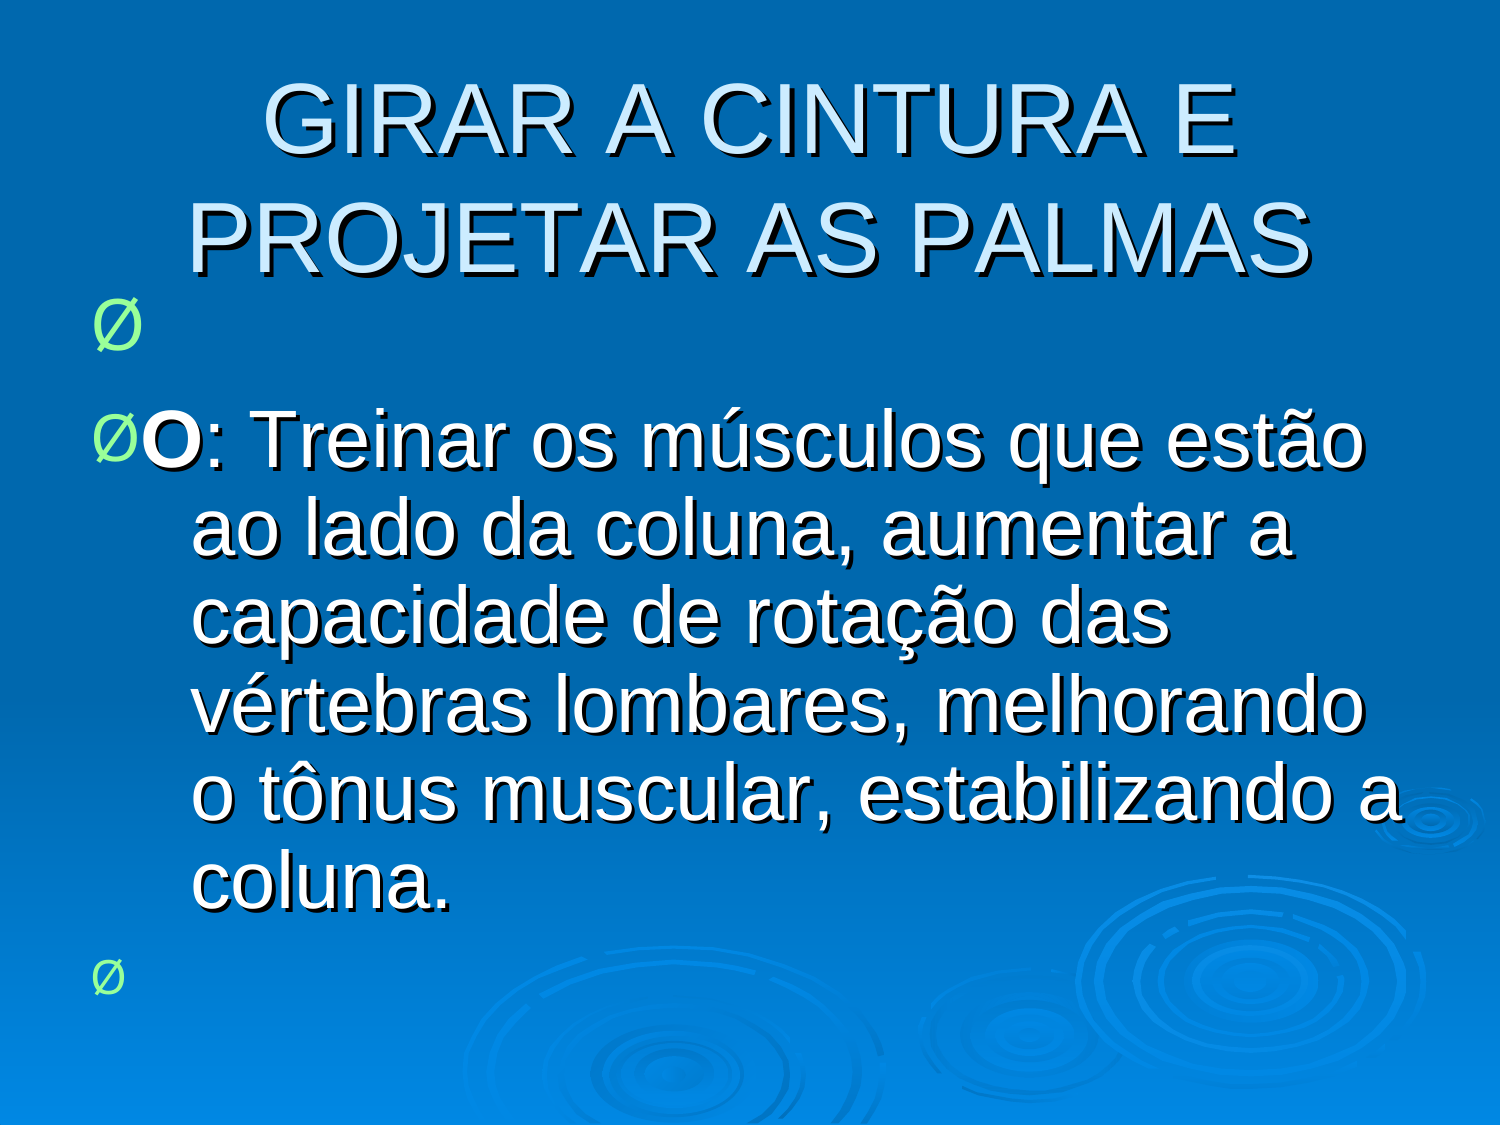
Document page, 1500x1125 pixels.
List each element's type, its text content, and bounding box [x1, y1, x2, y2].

title GIRAR A CINTURA E PROJETAR AS PALMAS [75, 45, 1426, 233]
list O: Treinar os músculos que estão ao lado da coluna, aumentar a capacidade de rotação das vértebras lombares, melhorando o tônus muscular, estabilizando a coluna. [75, 262, 1426, 1005]
